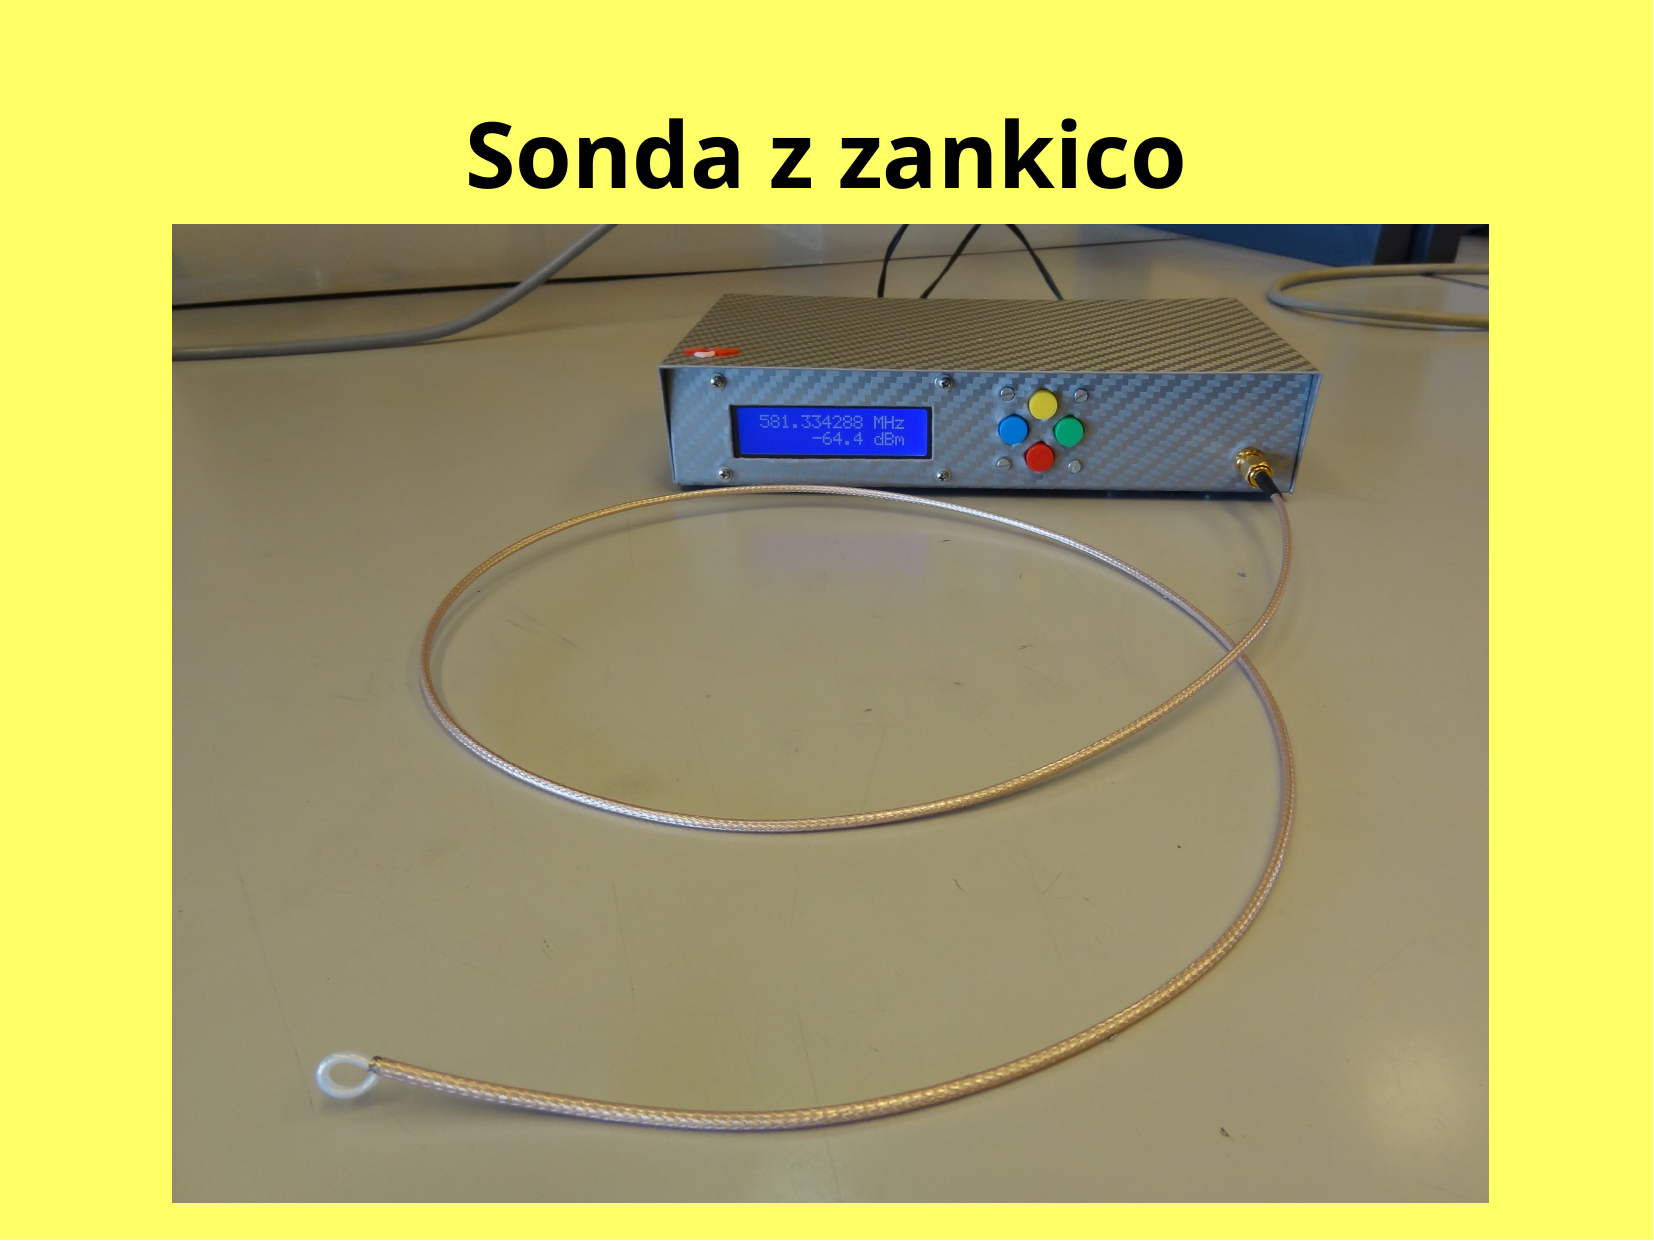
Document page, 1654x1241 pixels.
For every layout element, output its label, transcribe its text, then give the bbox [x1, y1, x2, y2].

title Sonda z zankico [82, 49, 1571, 257]
picture [172, 224, 1489, 1203]
